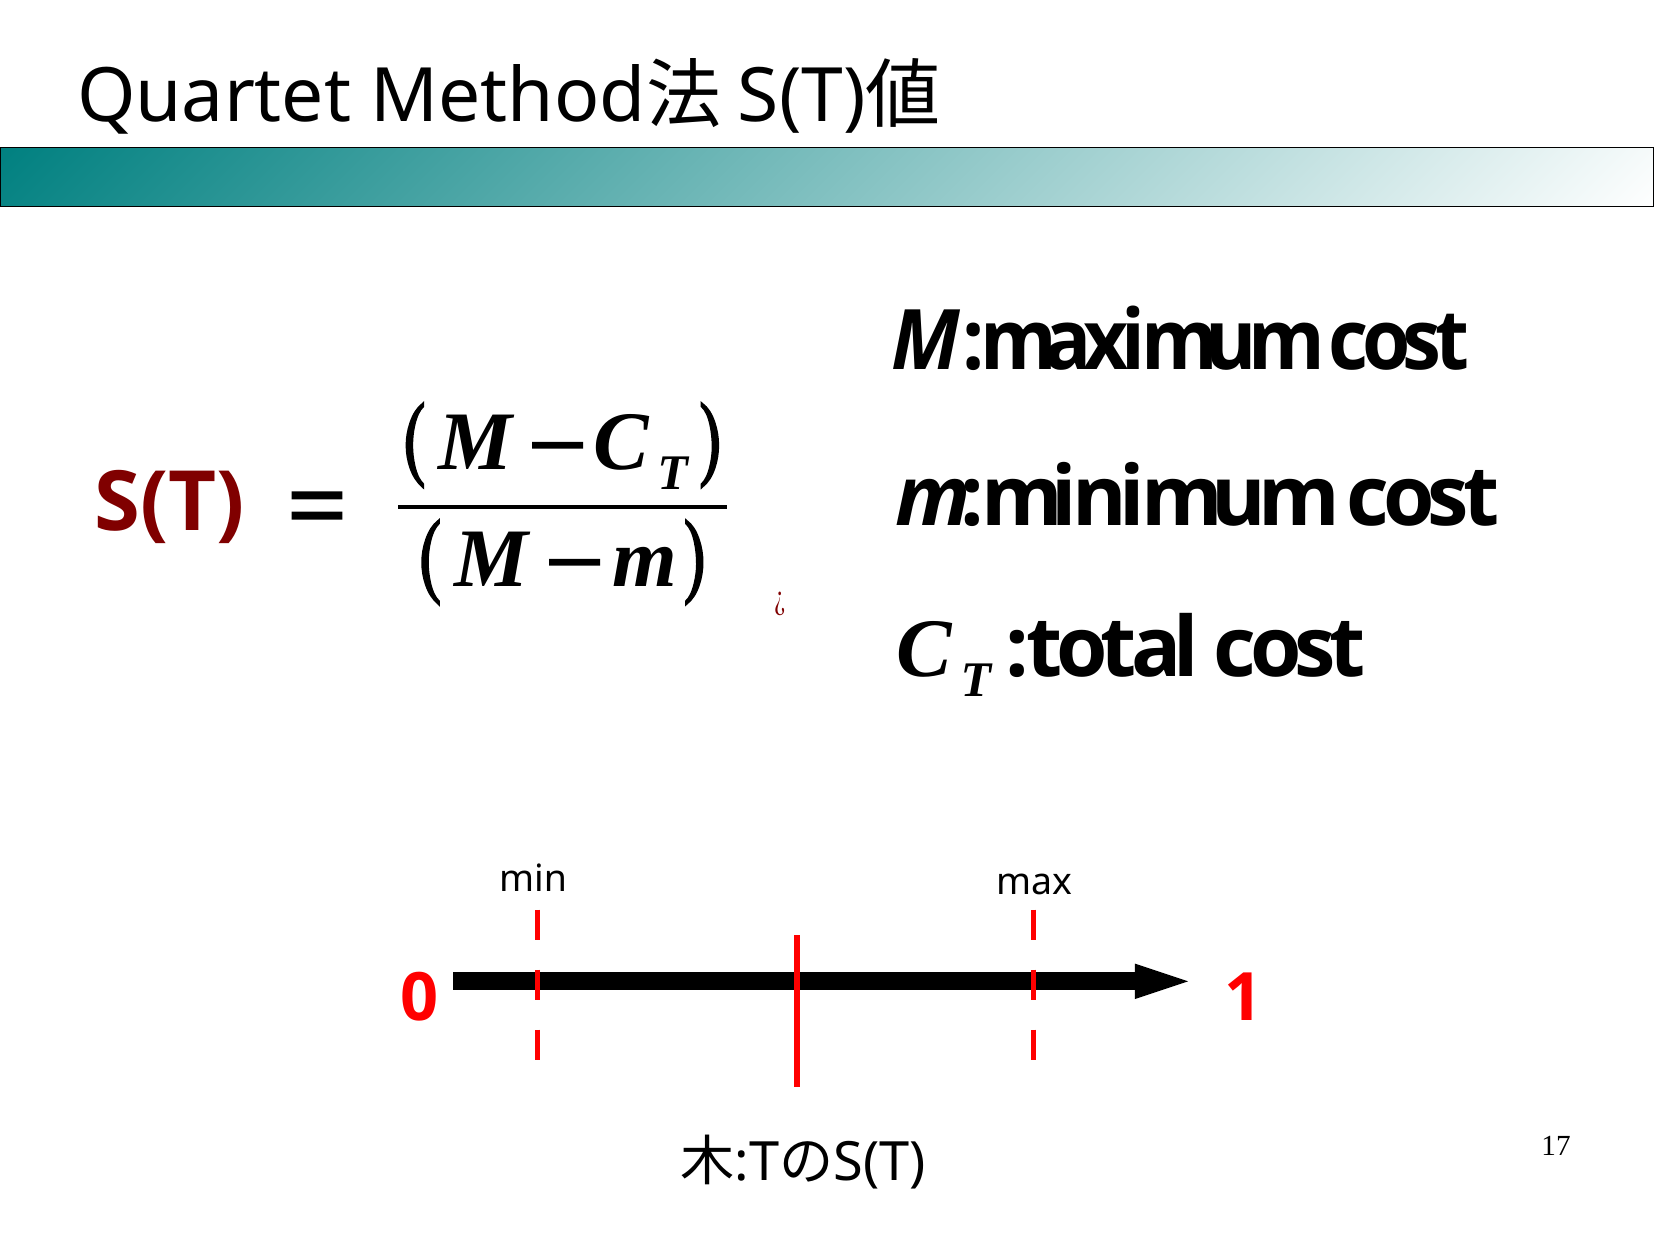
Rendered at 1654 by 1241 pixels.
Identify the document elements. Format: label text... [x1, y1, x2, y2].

chart [890, 602, 1366, 708]
chart [768, 589, 792, 617]
text_box 0 [385, 942, 539, 1061]
text_box min [484, 844, 632, 901]
chart [887, 452, 1499, 544]
text_box 1 [1209, 942, 1354, 1061]
text_box max [981, 847, 1093, 904]
chart [88, 395, 738, 608]
title Quartet Method法 S(T)値 [77, 29, 1654, 149]
chart [884, 295, 1469, 388]
text_box 木:TのS(T) [665, 1110, 975, 1199]
